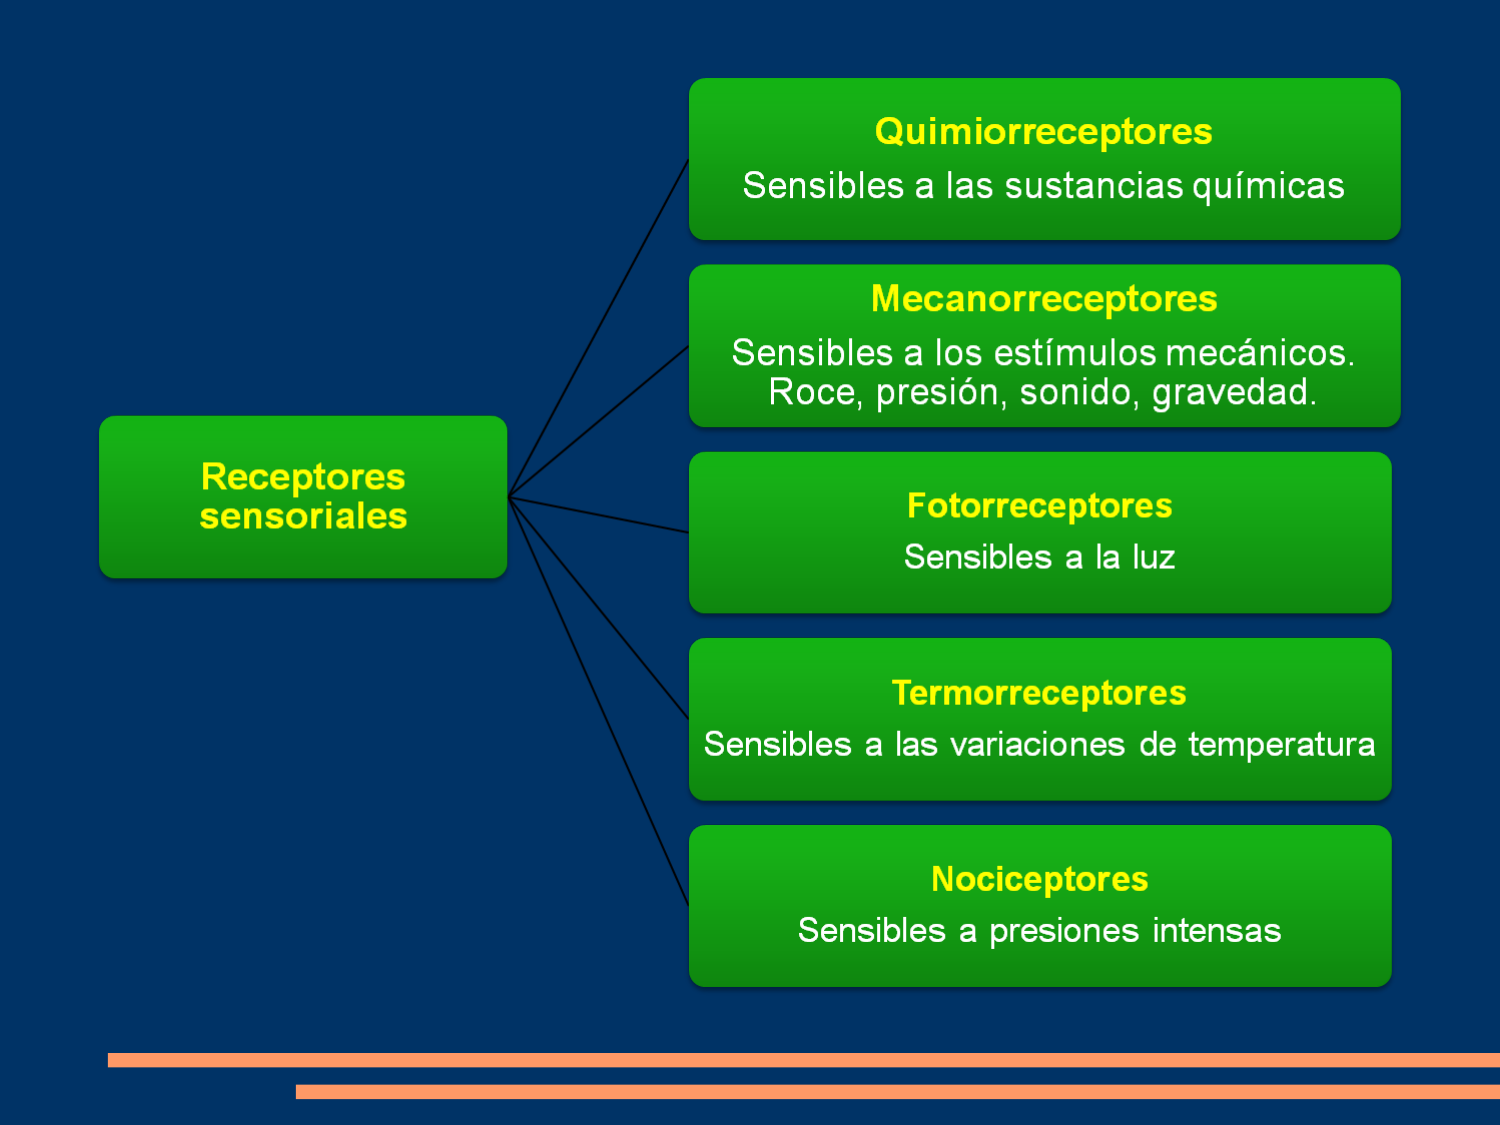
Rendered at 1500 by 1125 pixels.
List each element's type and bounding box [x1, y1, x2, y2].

text_box [91, 75, 1452, 1000]
